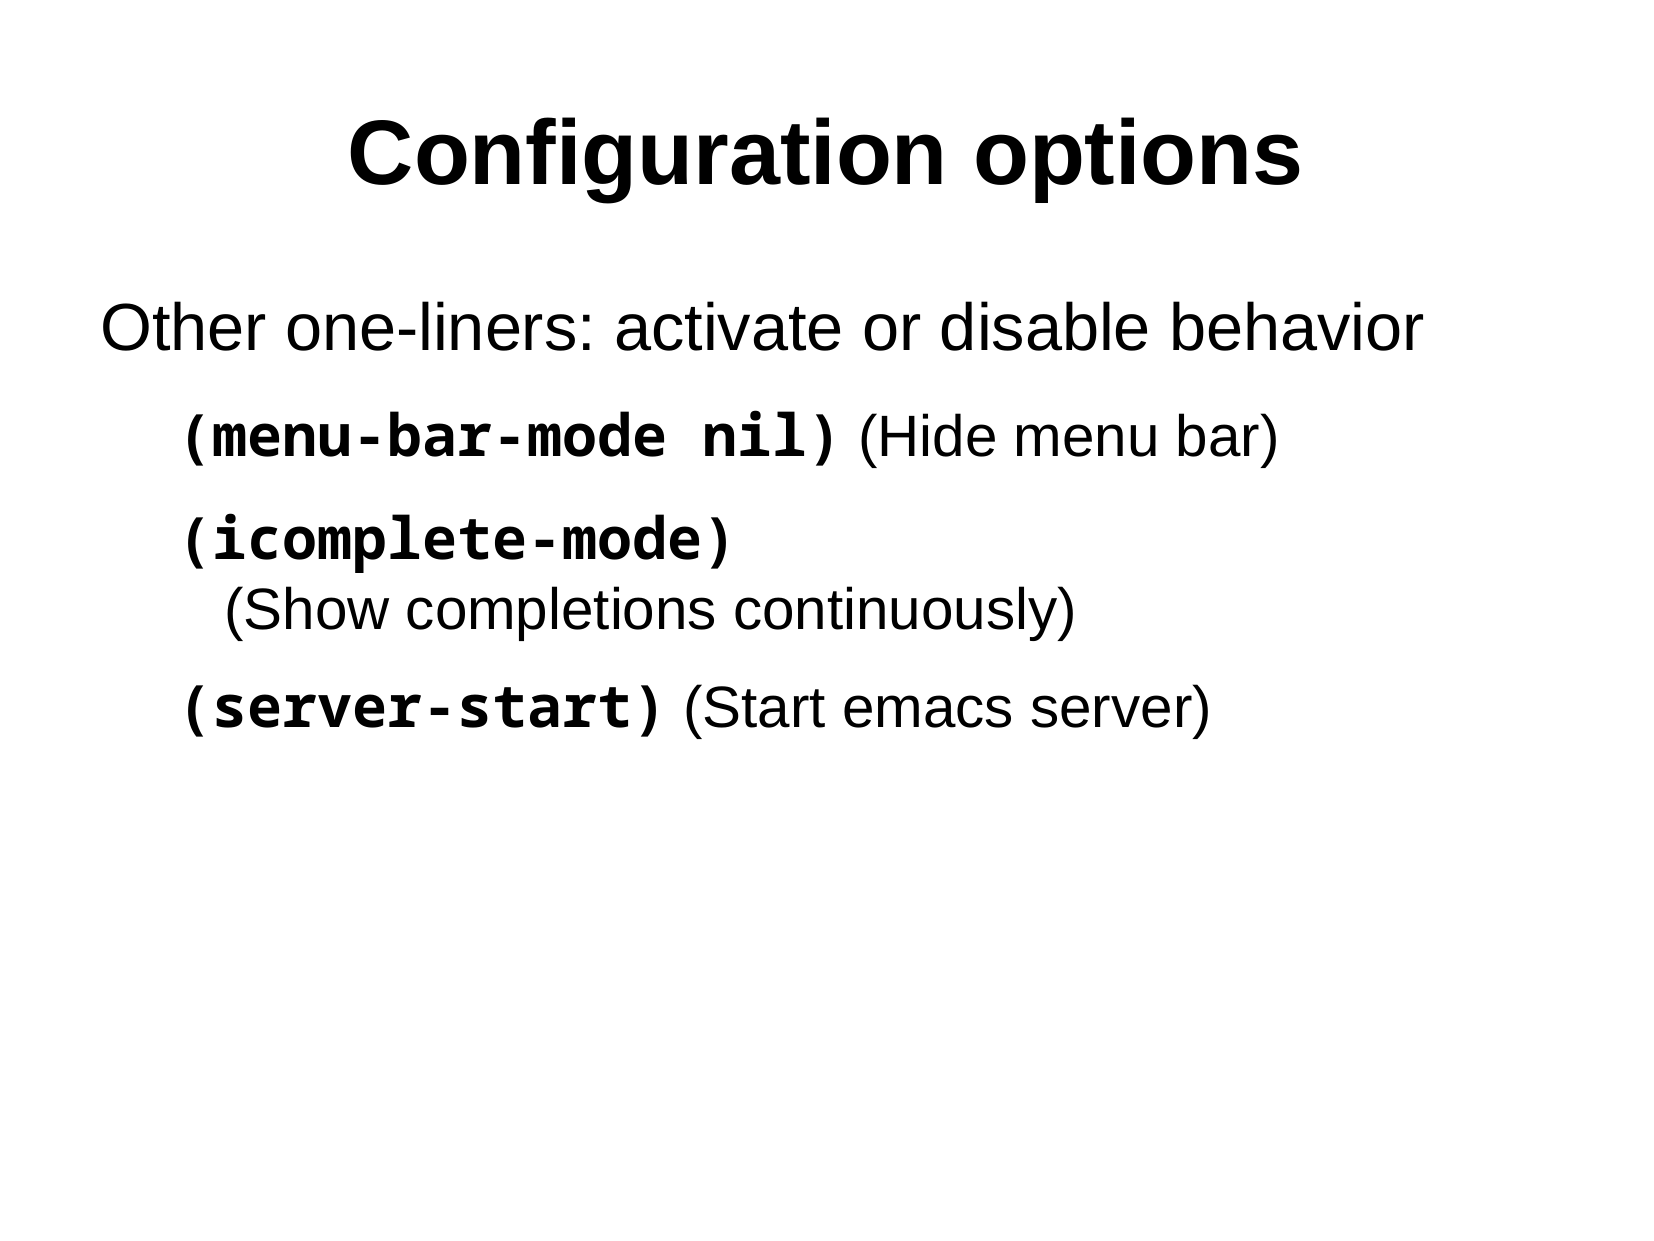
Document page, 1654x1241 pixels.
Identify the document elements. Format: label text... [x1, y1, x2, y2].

list Other one-liners: activate or disable behavior (menu-bar-mode nil) (Hide menu bar) (icomplete-mode) (Show completions continuously) (server-start) (Start emacs server) [82, 290, 1571, 1109]
title Configuration options [82, 49, 1571, 257]
